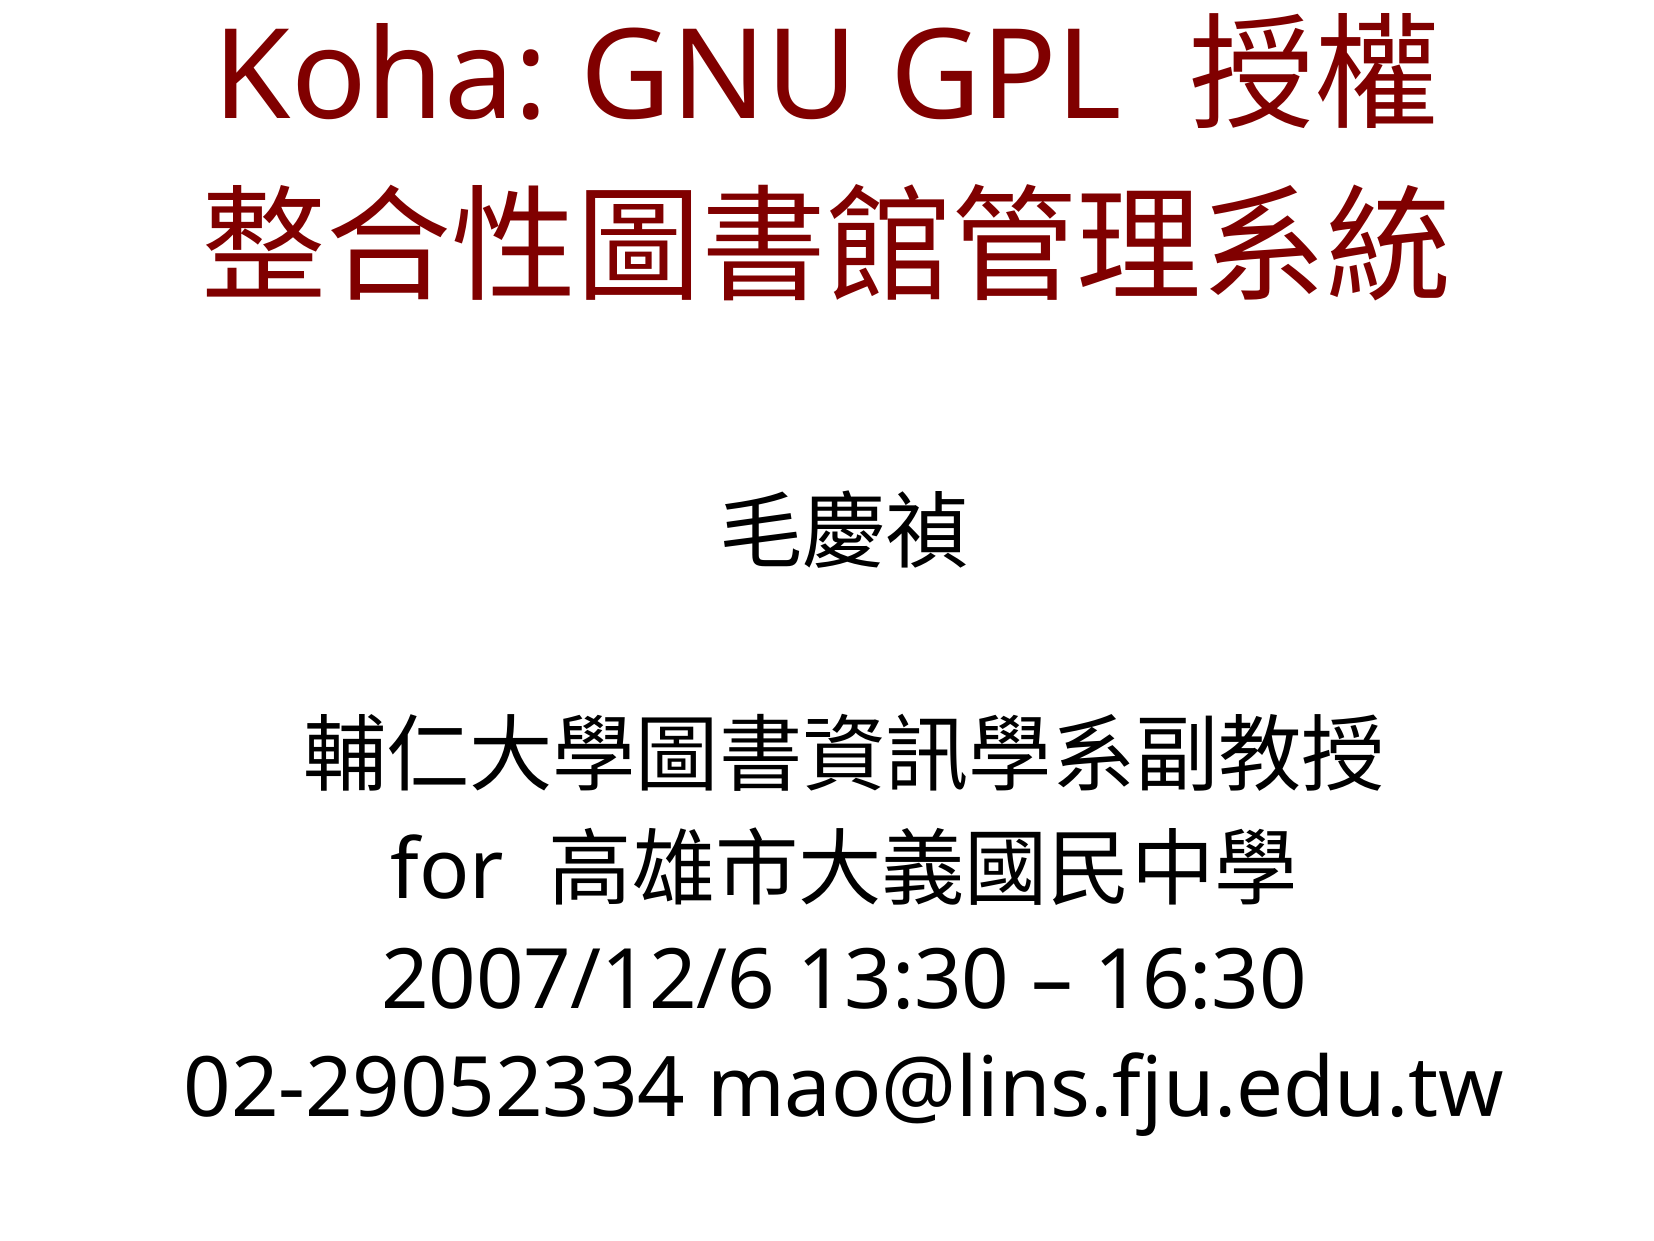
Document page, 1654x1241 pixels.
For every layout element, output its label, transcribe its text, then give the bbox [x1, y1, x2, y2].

title Koha: GNU GPL 授權 整合性圖書館管理系統 [82, 10, 1571, 296]
subtitle 毛慶禎 輔仁大學圖書資訊學系副教授 for 高雄市大義國民中學 2007/12/6 13:30 – 16:30 02-29052334 mao@lins.fju.edu.tw [82, 297, 1571, 1102]
